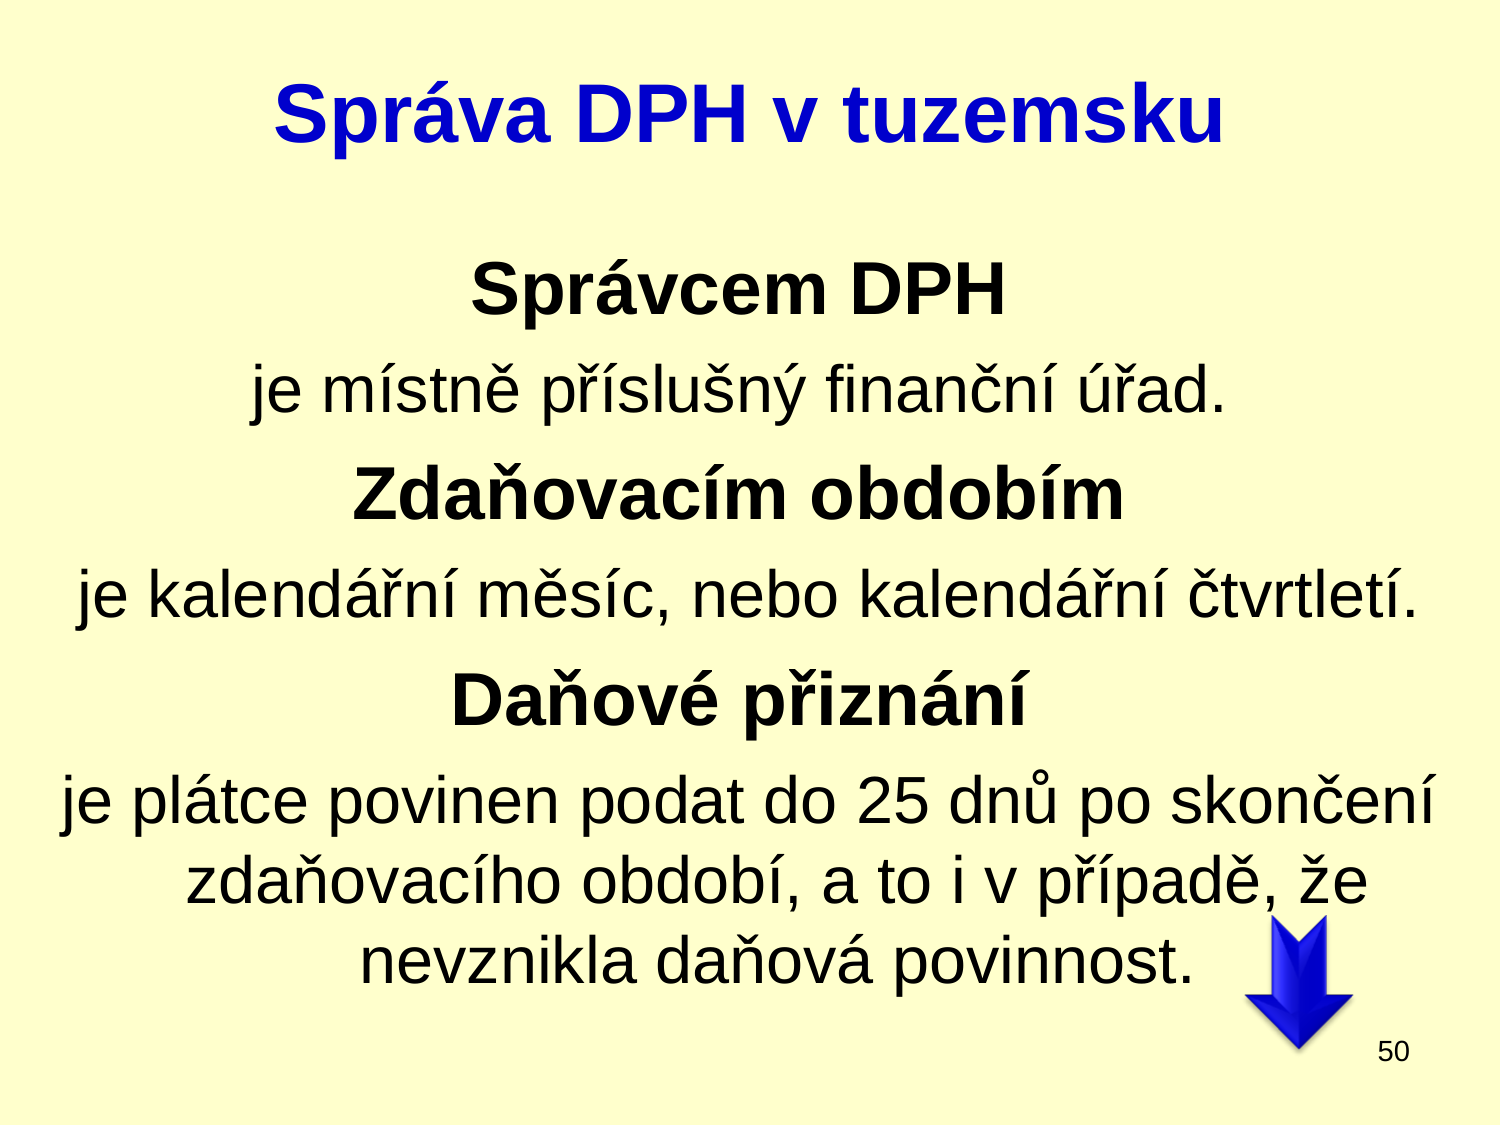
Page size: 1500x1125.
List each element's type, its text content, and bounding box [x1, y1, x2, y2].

list Správcem DPH je místně příslušný finanční úřad. Zdaňovacím obdobím je kalendářní měsíc, nebo kalendářní čtvrtletí. Daňové přiznání je plátce povinen podat do 25 dnů po skončení zdaňovacího období, a to i v případě, že nevznikla daňová povinnost. [41, 231, 1459, 1024]
text_box <číslo> [1074, 1024, 1426, 1103]
picture [1235, 910, 1363, 1063]
title Správa DPH v tuzemsku [75, 45, 1426, 173]
